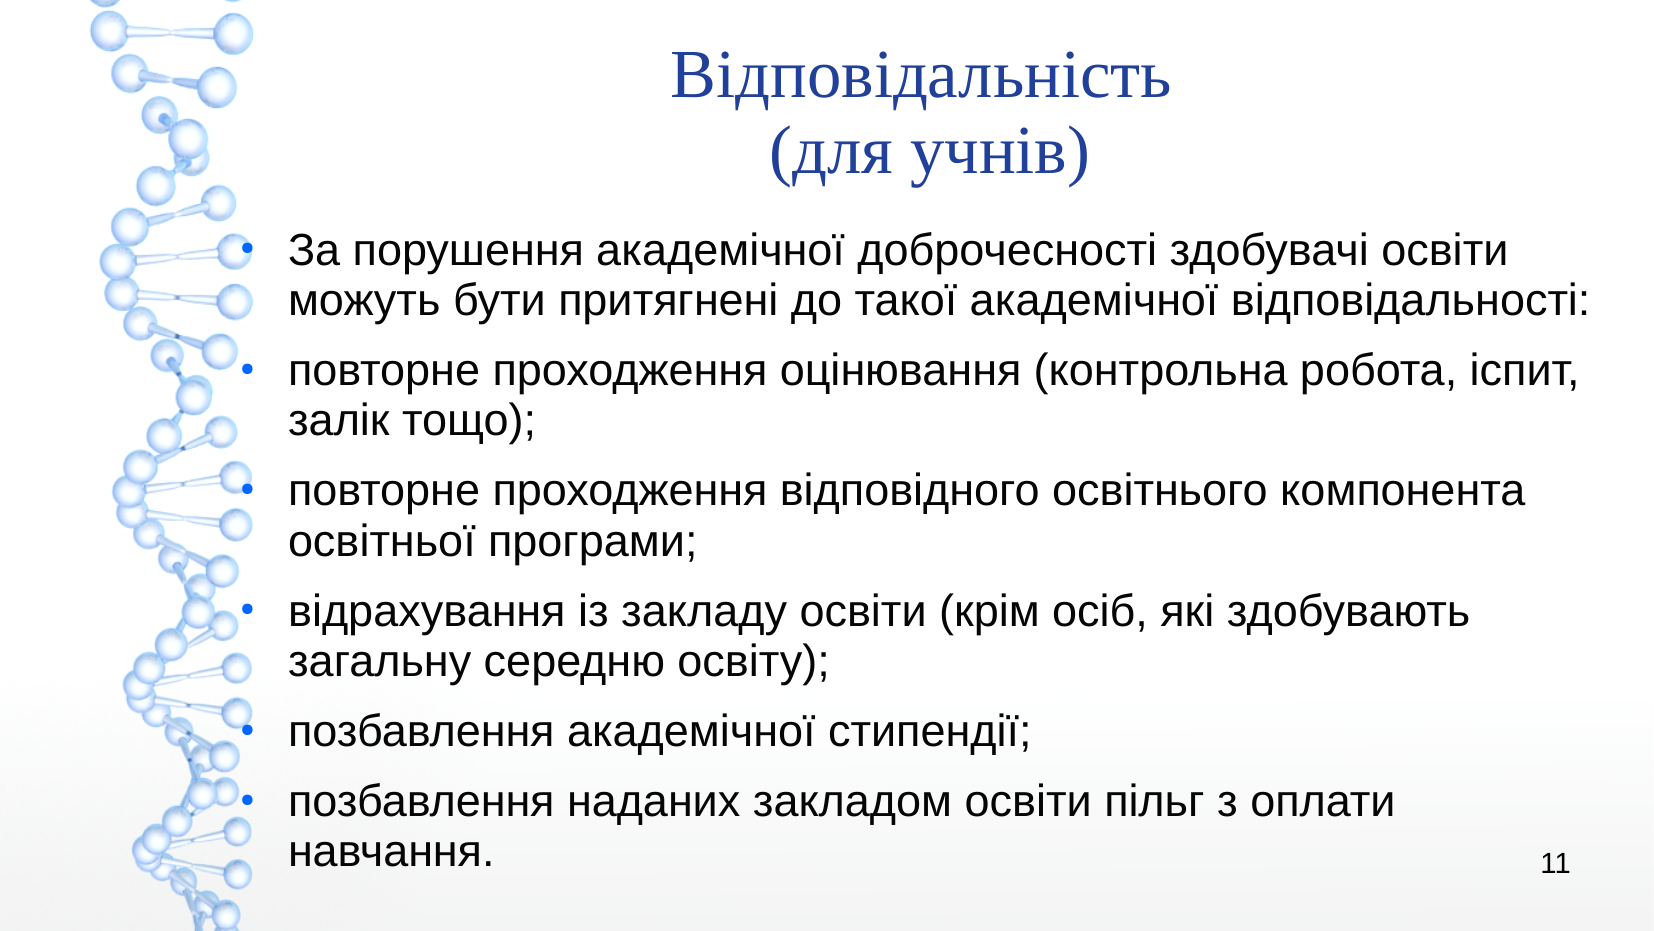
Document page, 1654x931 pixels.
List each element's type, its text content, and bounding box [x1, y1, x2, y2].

picture [0, 0, 1654, 931]
list За порушення академічної доброчесності здобувачі освіти можуть бути притягнені до такої академічної відповідальності: повторне проходження оцінювання (контрольна робота, іспит, залік тощо); повторне проходження відповідного освітнього компонента освітньої програми; відрахування із закладу освіти (крім осіб, які здобувають загальну середню освіту); позбавлення академічної стипендії; позбавлення наданих закладом освіти пільг з оплати навчання. [224, 224, 1595, 898]
title Відповідальність (для учнів) [265, 35, 1595, 189]
